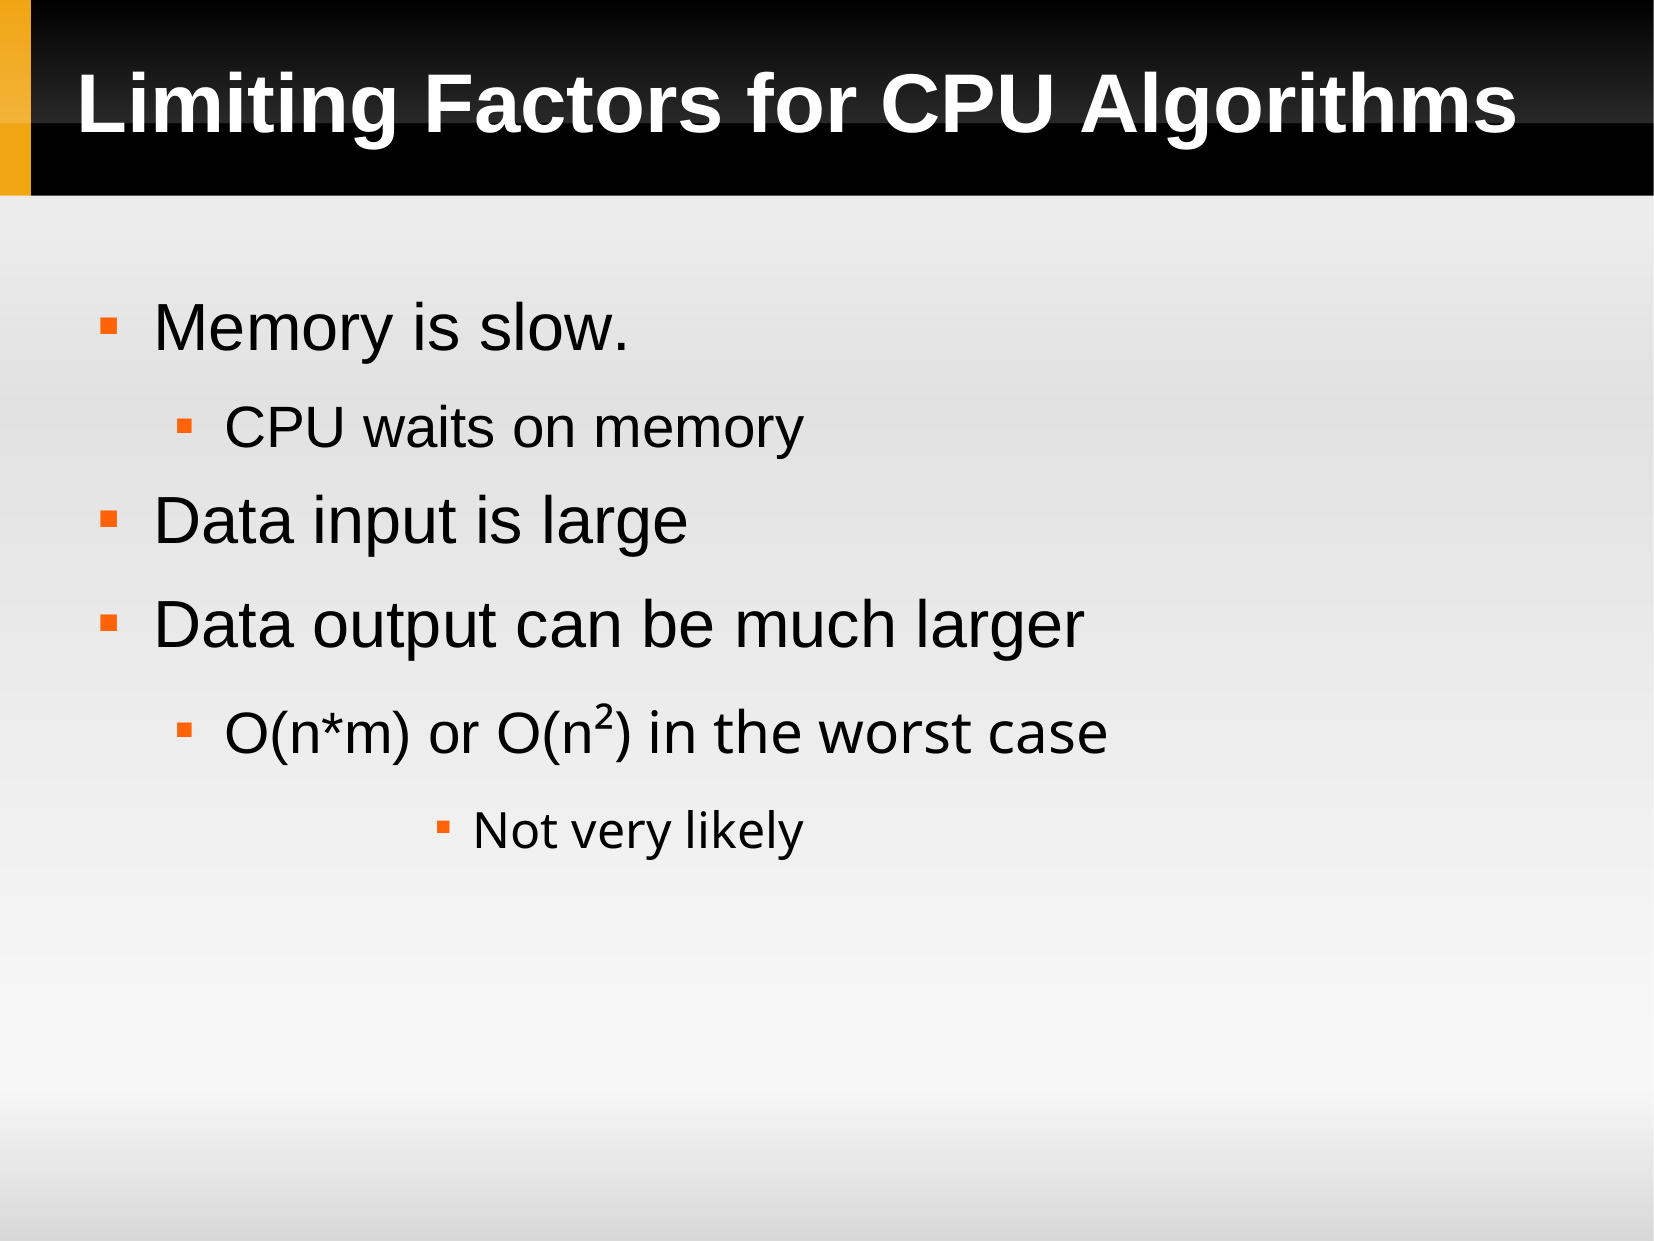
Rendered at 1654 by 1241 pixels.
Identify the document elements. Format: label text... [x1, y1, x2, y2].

list Memory is slow. CPU waits on memory Data input is large Data output can be much larger O(n*m) or O(n²) in the worst case Not very likely [82, 290, 1571, 1109]
title Limiting Factors for CPU Algorithms [76, 0, 1565, 208]
picture [0, 0, 1654, 1241]
